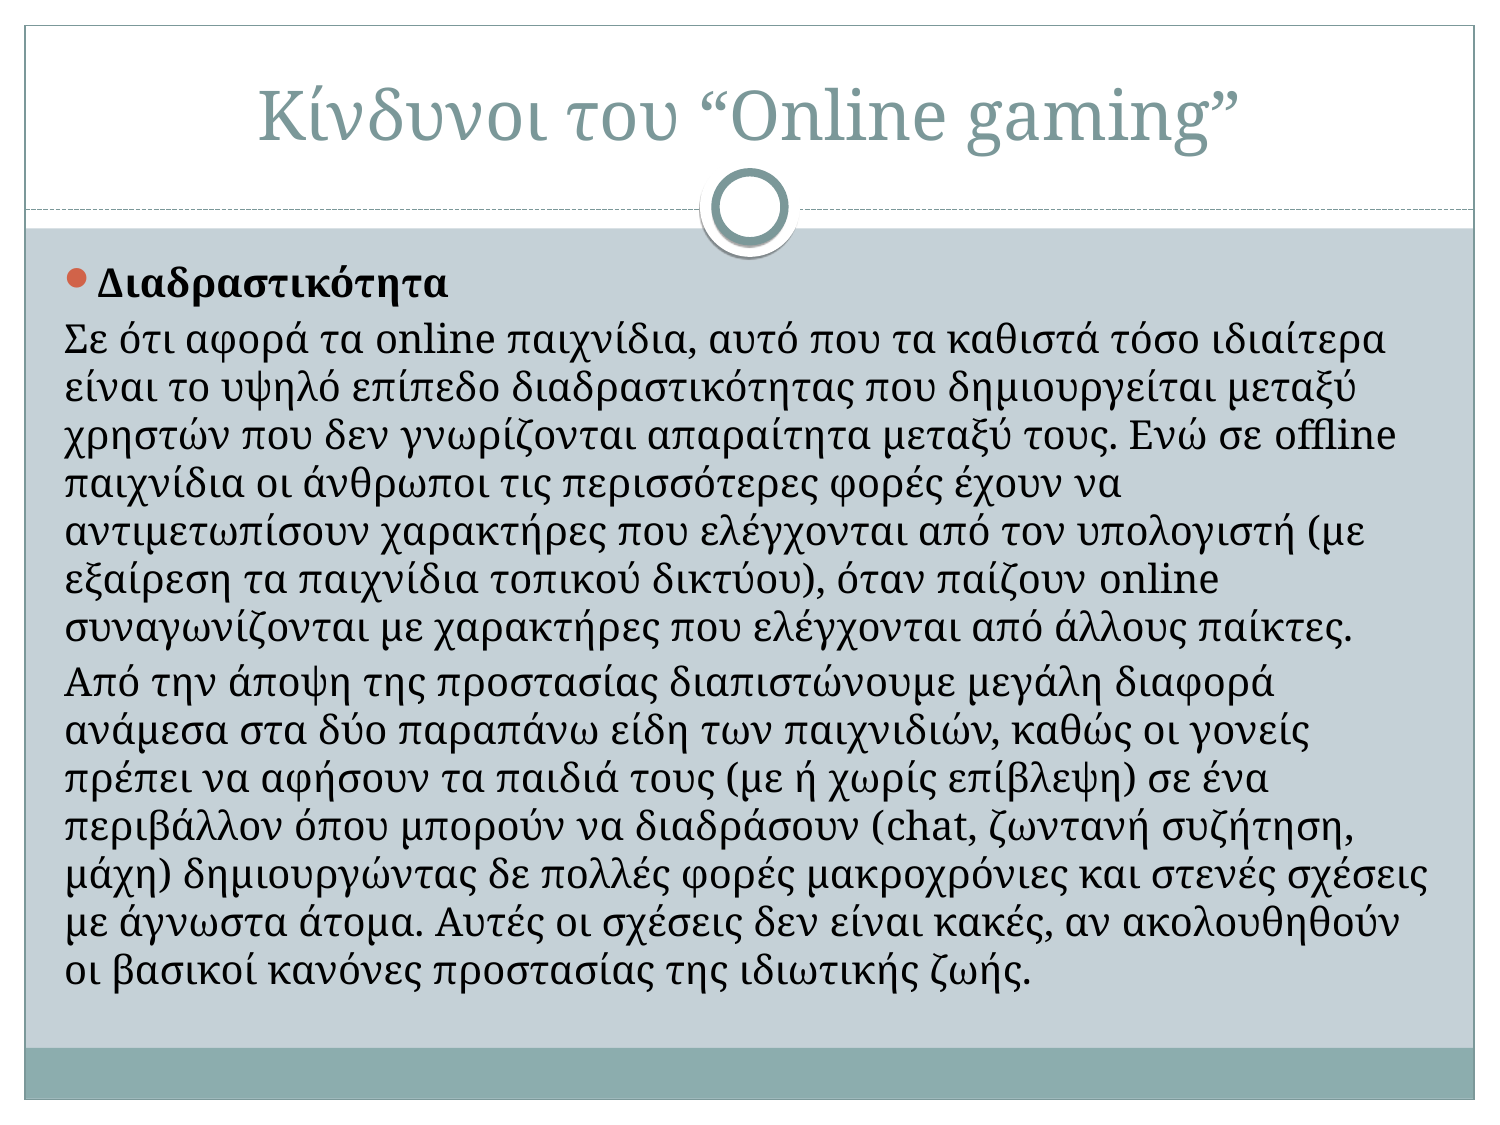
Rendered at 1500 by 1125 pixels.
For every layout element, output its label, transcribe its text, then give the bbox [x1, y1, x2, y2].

title Κίνδυνοι του “Online gaming” [49, 37, 1450, 162]
list Διαδραστικότητα Σε ότι αφορά τα online παιχνίδια, αυτό που τα καθιστά τόσο ιδιαίτερα είναι το υψηλό επίπεδο διαδραστικότητας που δημιουργείται μεταξύ χρηστών που δεν γνωρίζονται απαραίτητα μεταξύ τους. Ενώ σε offline παιχνίδια οι άνθρωποι τις περισσότερες φορές έχουν να αντιμετωπίσουν χαρακτήρες που ελέγχονται από τον υπολογιστή (με εξαίρεση τα παιχνίδια τοπικού δικτύου), όταν παίζουν online συναγωνίζονται με χαρακτήρες που ελέγχονται από άλλους παίκτες. Από την άποψη της προστασίας διαπιστώνουμε μεγάλη διαφορά ανάμεσα στα δύο παραπάνω είδη των παιχνιδιών, καθώς οι γονείς πρέπει να αφήσουν τα παιδιά τους (με ή χωρίς επίβλεψη) σε ένα περιβάλλον όπου μπορούν να διαδράσουν (chat, ζωντανή συζήτηση, μάχη) δημιουργώντας δε πολλές φορές μακροχρόνιες και στενές σχέσεις με άγνωστα άτομα. Αυτές οι σχέσεις δεν είναι κακές, αν ακολουθηθούν οι βασικοί κανόνες προστασίας της ιδιωτικής ζωής. [49, 250, 1445, 1001]
